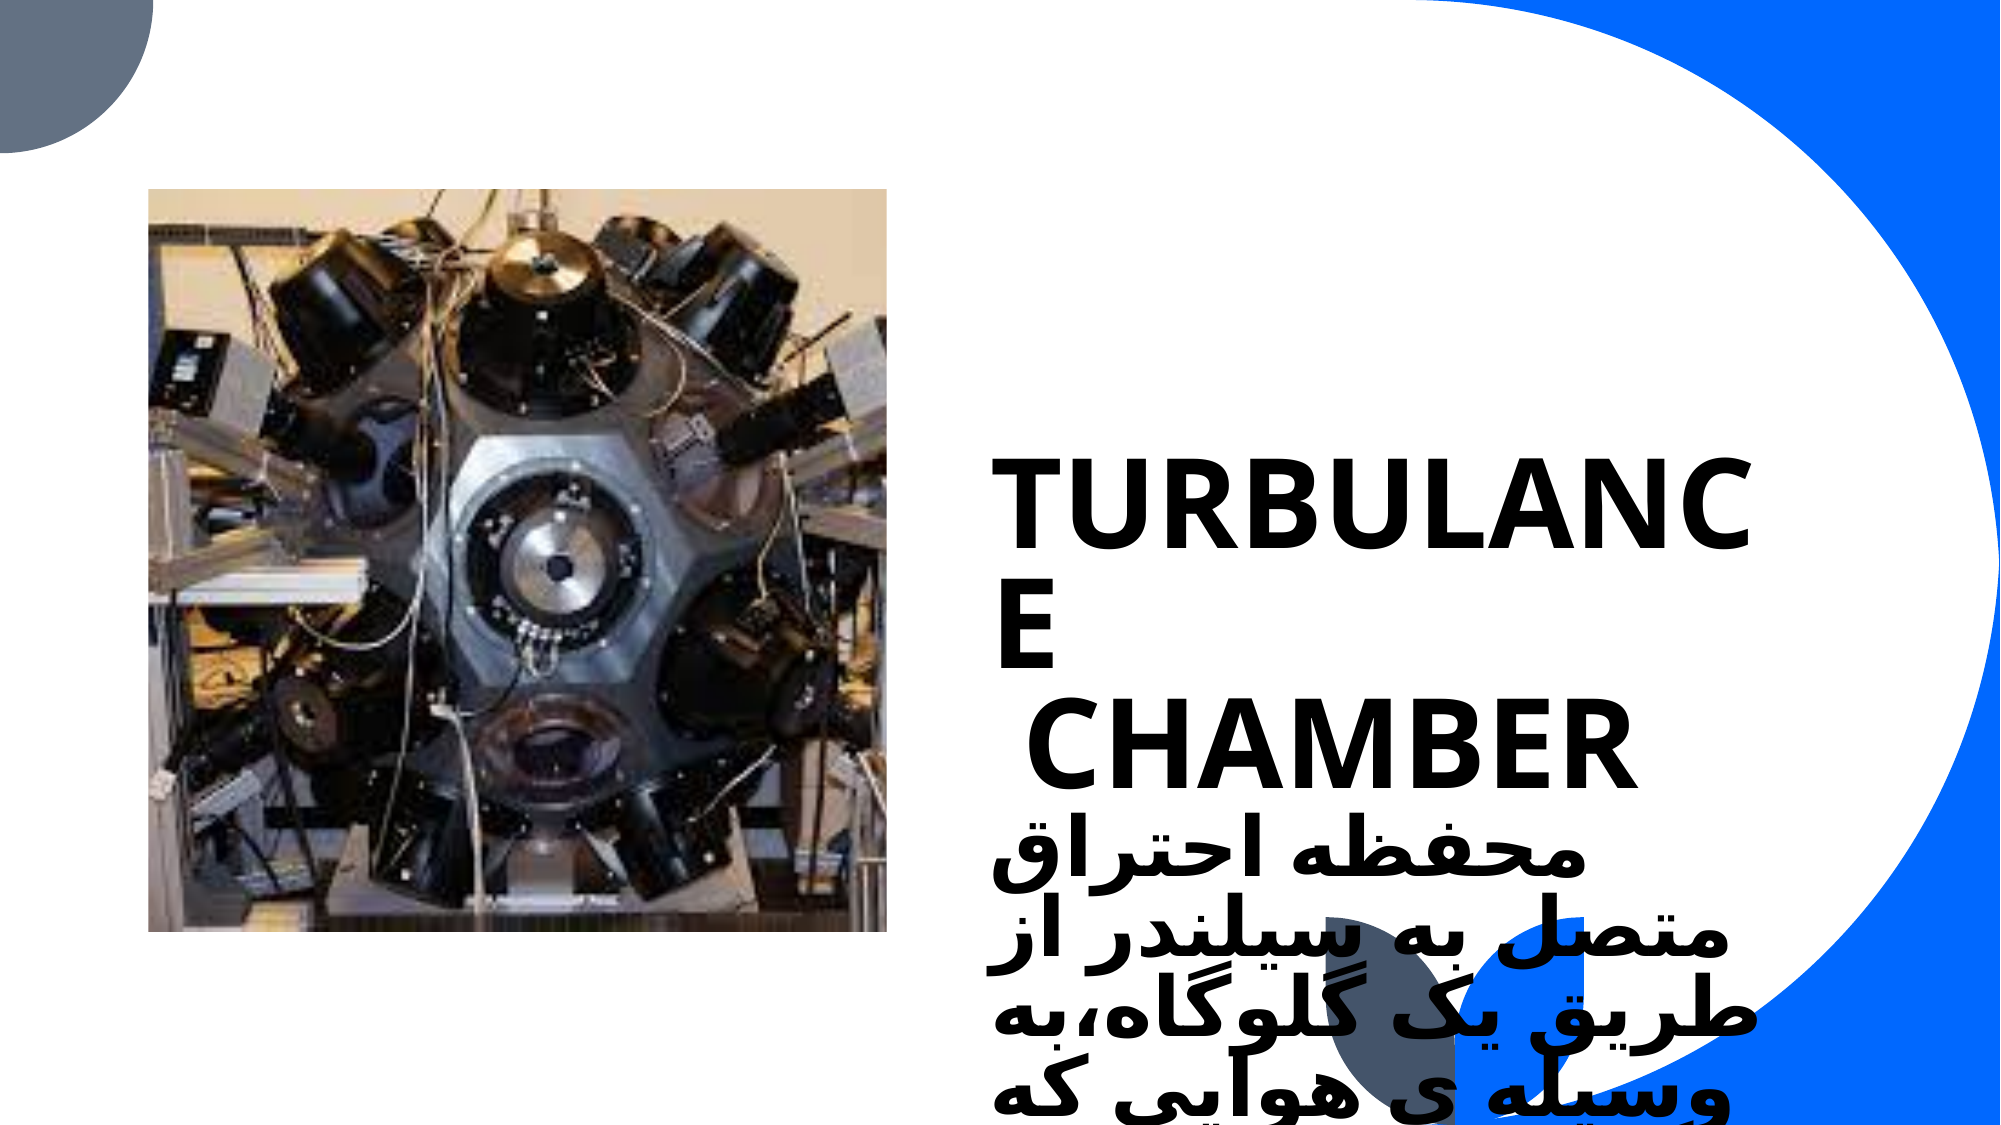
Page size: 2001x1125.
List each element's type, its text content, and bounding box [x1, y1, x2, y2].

title TURBULANCE CHAMBER محفظه احتراق متصل به سیلندر از طریق یک گلوگاه،به وسیله ی هوایی که هنگام فشرده سازی در ان وارد میشود،در محفظه تلاطم ایجاد میشود و سوخت در سراسر محفظه تزریق میشود [975, 445, 1816, 971]
picture [148, 189, 887, 932]
